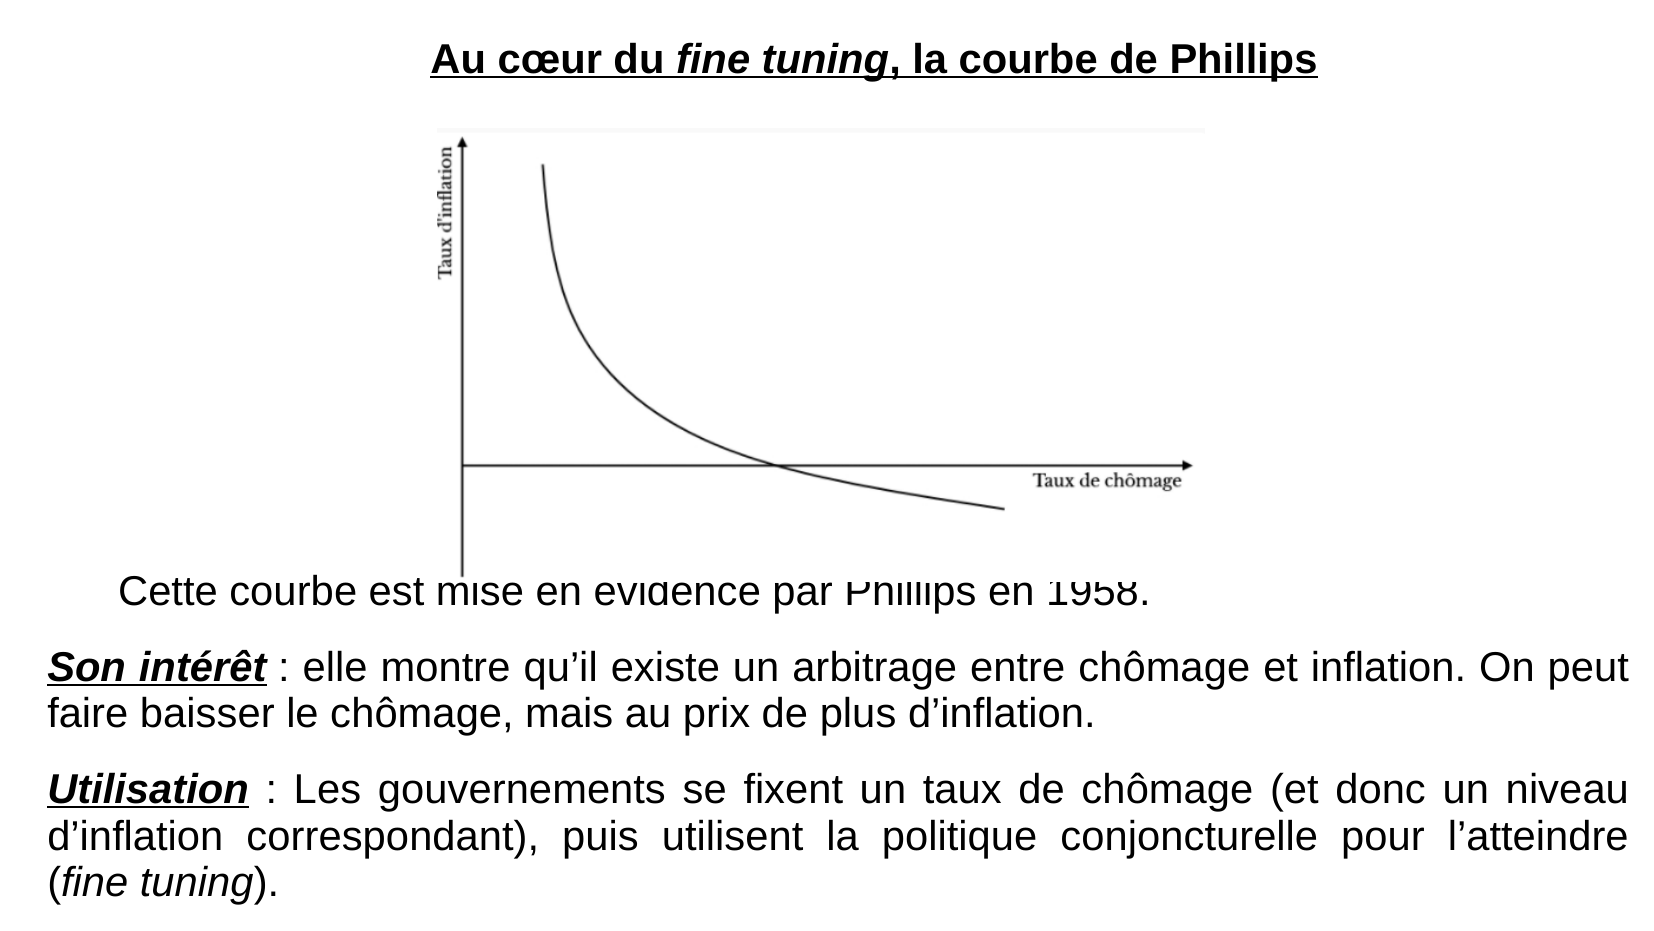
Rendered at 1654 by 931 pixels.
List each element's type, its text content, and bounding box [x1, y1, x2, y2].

list Au cœur du fine tuning, la courbe de Phillips Cette courbe est mise en évidence par Phillips en 1958. Son intérêt : elle montre qu’il existe un arbitrage entre chômage et inflation. On peut faire baisser le chômage, mais au prix de plus d’inflation. Utilisation : Les gouvernements se fixent un taux de chômage (et donc un niveau d’inflation correspondant), puis utilisent la politique conjoncturelle pour l’atteindre (fine tuning). [47, 35, 1630, 910]
picture [437, 128, 1205, 582]
